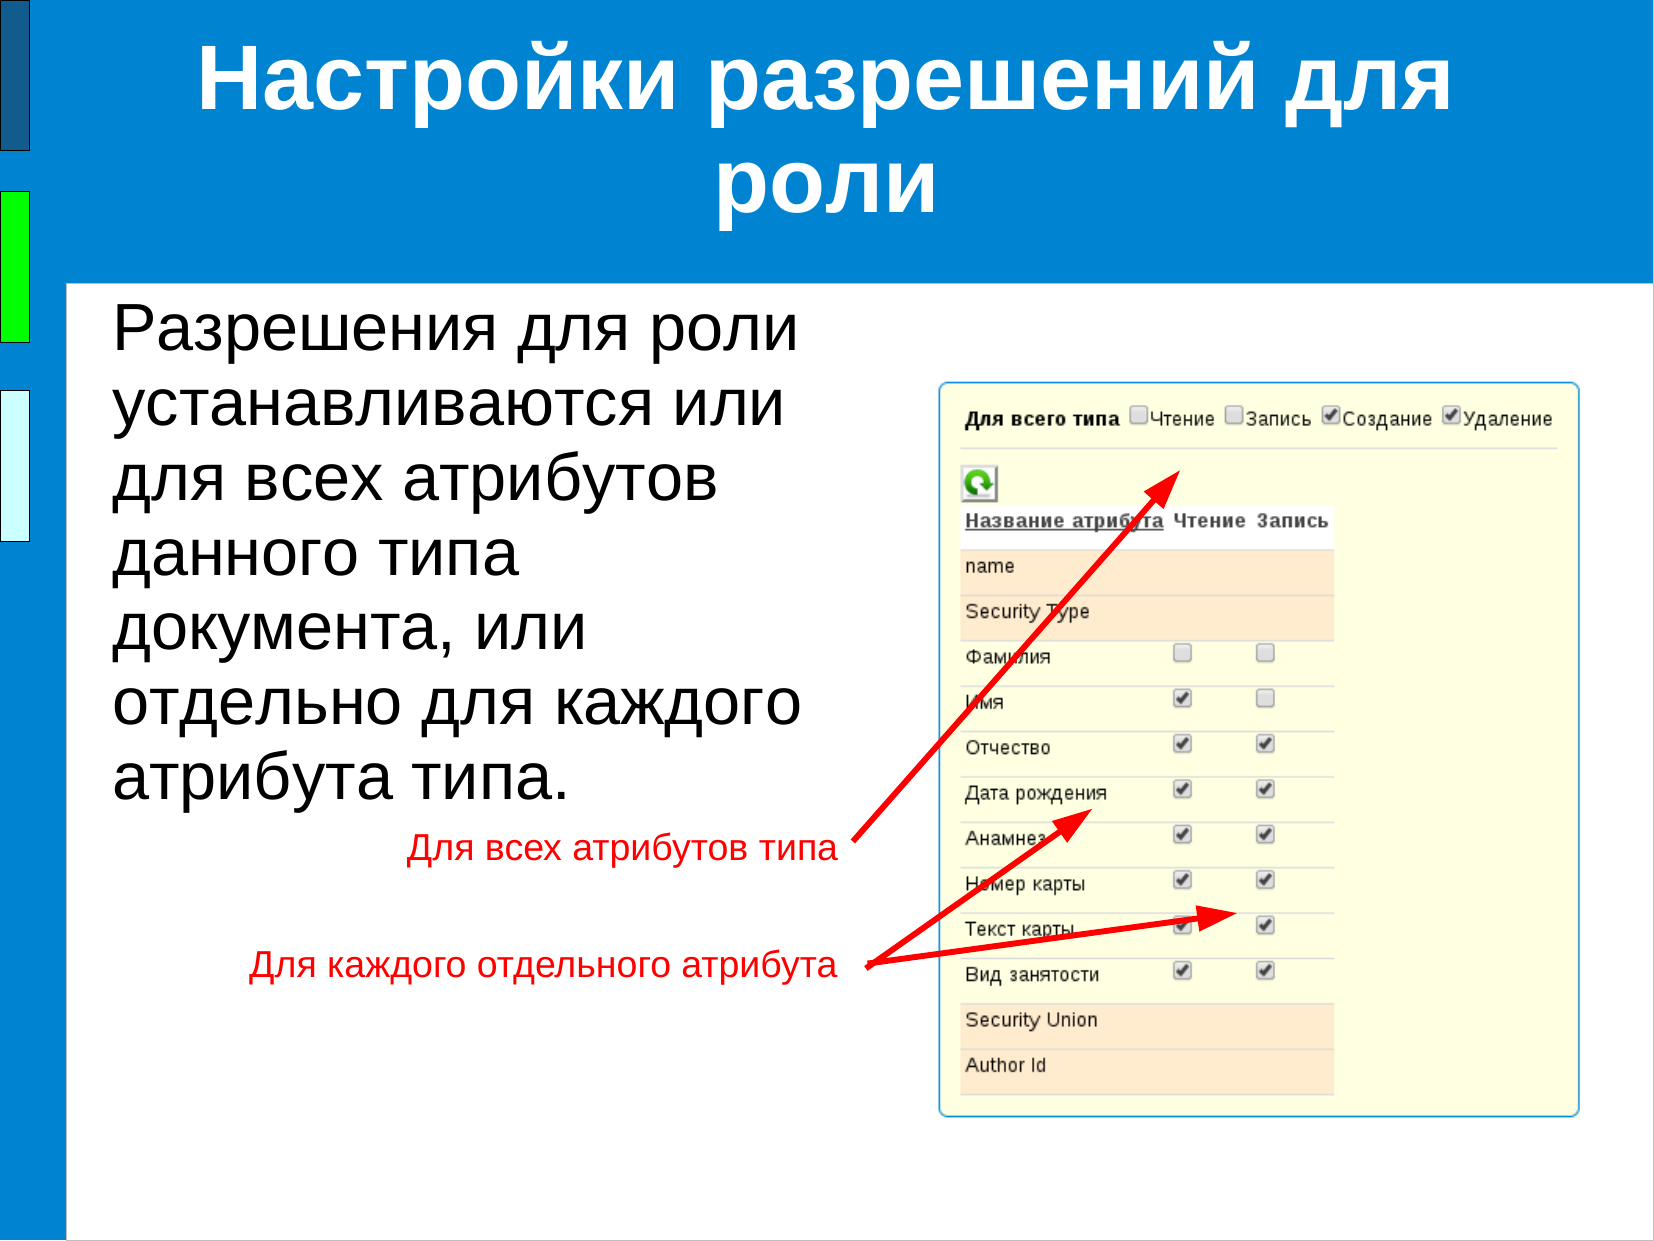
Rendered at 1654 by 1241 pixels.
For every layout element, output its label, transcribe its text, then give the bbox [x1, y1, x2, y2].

text_box Для каждого отдельного атрибута [234, 935, 853, 993]
title Настройки разрешений для роли [82, 26, 1571, 232]
picture [931, 368, 1605, 1152]
list Разрешения для роли устанавливаются или для всех атрибутов данного типа документа, или отдельно для каждого атрибута типа. [82, 290, 809, 1094]
text_box Для всех атрибутов типа [392, 818, 853, 876]
